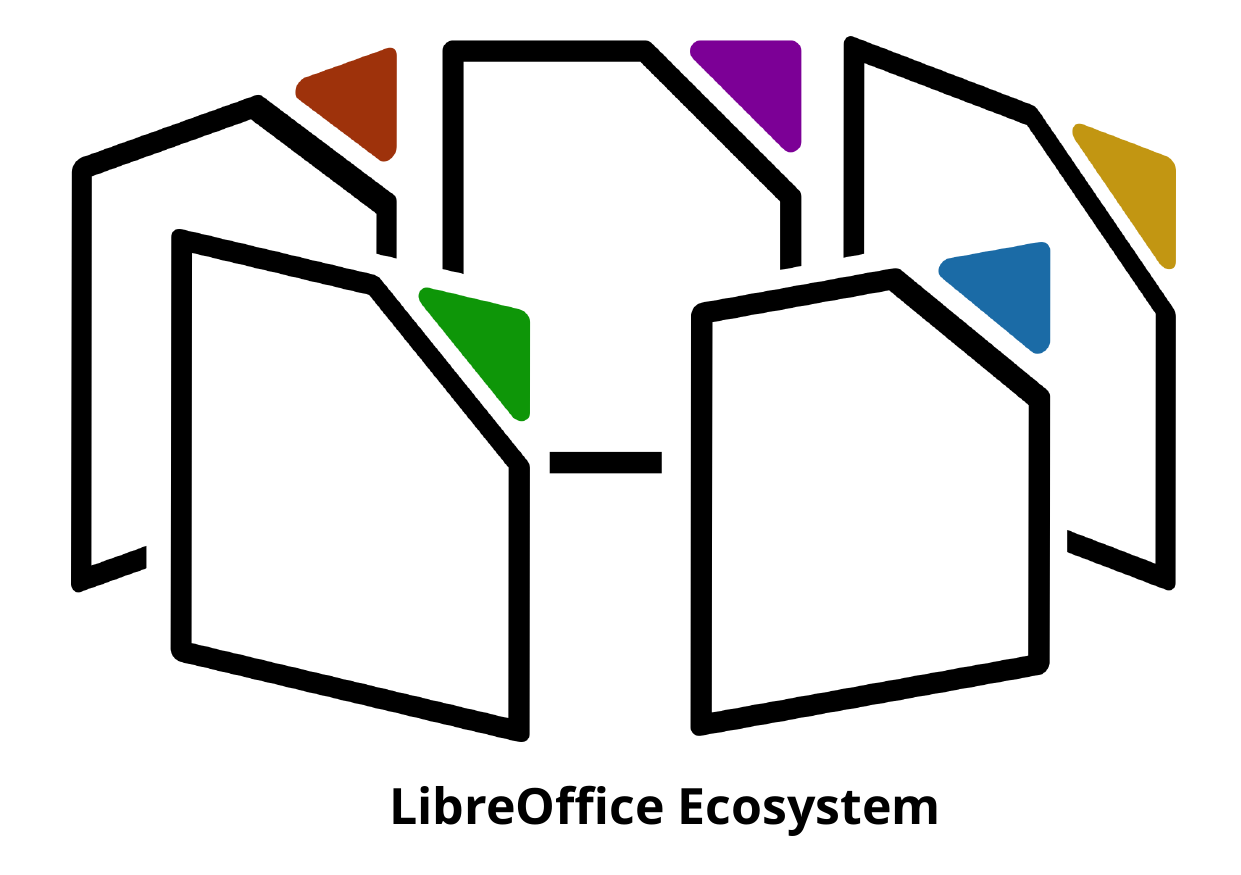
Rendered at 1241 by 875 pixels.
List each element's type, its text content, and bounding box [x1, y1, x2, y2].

picture [71, 36, 1176, 742]
text_box LibreOffice Ecosystem [374, 763, 873, 839]
